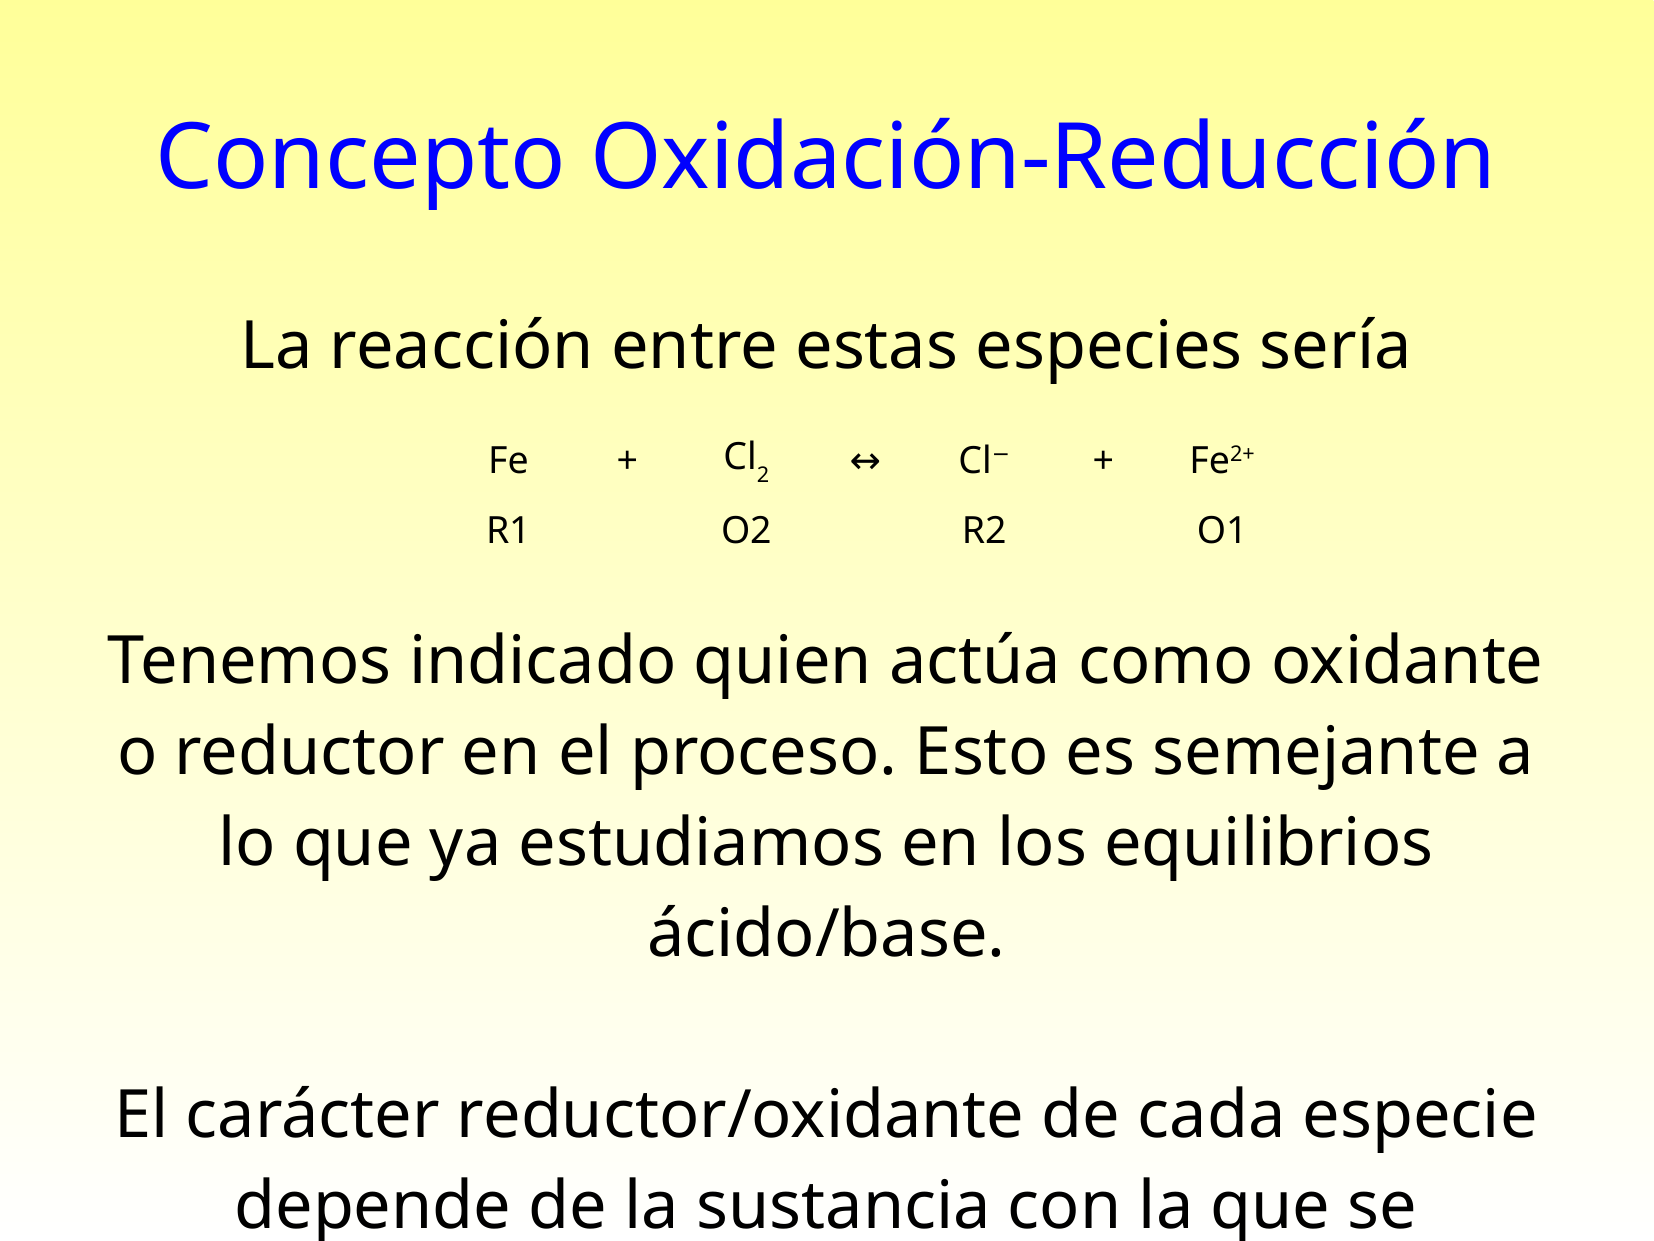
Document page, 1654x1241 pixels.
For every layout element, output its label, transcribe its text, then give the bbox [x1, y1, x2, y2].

table_cell [1044, 496, 1163, 563]
table_header ↔ [806, 422, 925, 496]
table_cell R1 [449, 496, 568, 563]
table_header Cl− [925, 422, 1044, 496]
table_cell R2 [925, 496, 1044, 563]
table_cell [568, 496, 687, 563]
subtitle La reacción entre estas especies sería Tenemos indicado quien actúa como oxidante o reductor en el proceso. Esto es semejante a lo que ya estudiamos en los equilibrios ácido/base. El carácter reductor/oxidante de cada especie depende de la sustancia con la que se combine. [82, 297, 1571, 1102]
table_cell O1 [1163, 496, 1282, 563]
table_cell O2 [687, 496, 806, 563]
table_header + [568, 422, 687, 496]
table_header Fe [449, 422, 568, 496]
table_cell [806, 496, 925, 563]
table_header Fe2+ [1163, 422, 1282, 496]
table_header + [1044, 422, 1163, 496]
title Concepto Oxidación-Reducción [82, 56, 1571, 250]
table_header Cl2 [687, 422, 806, 496]
